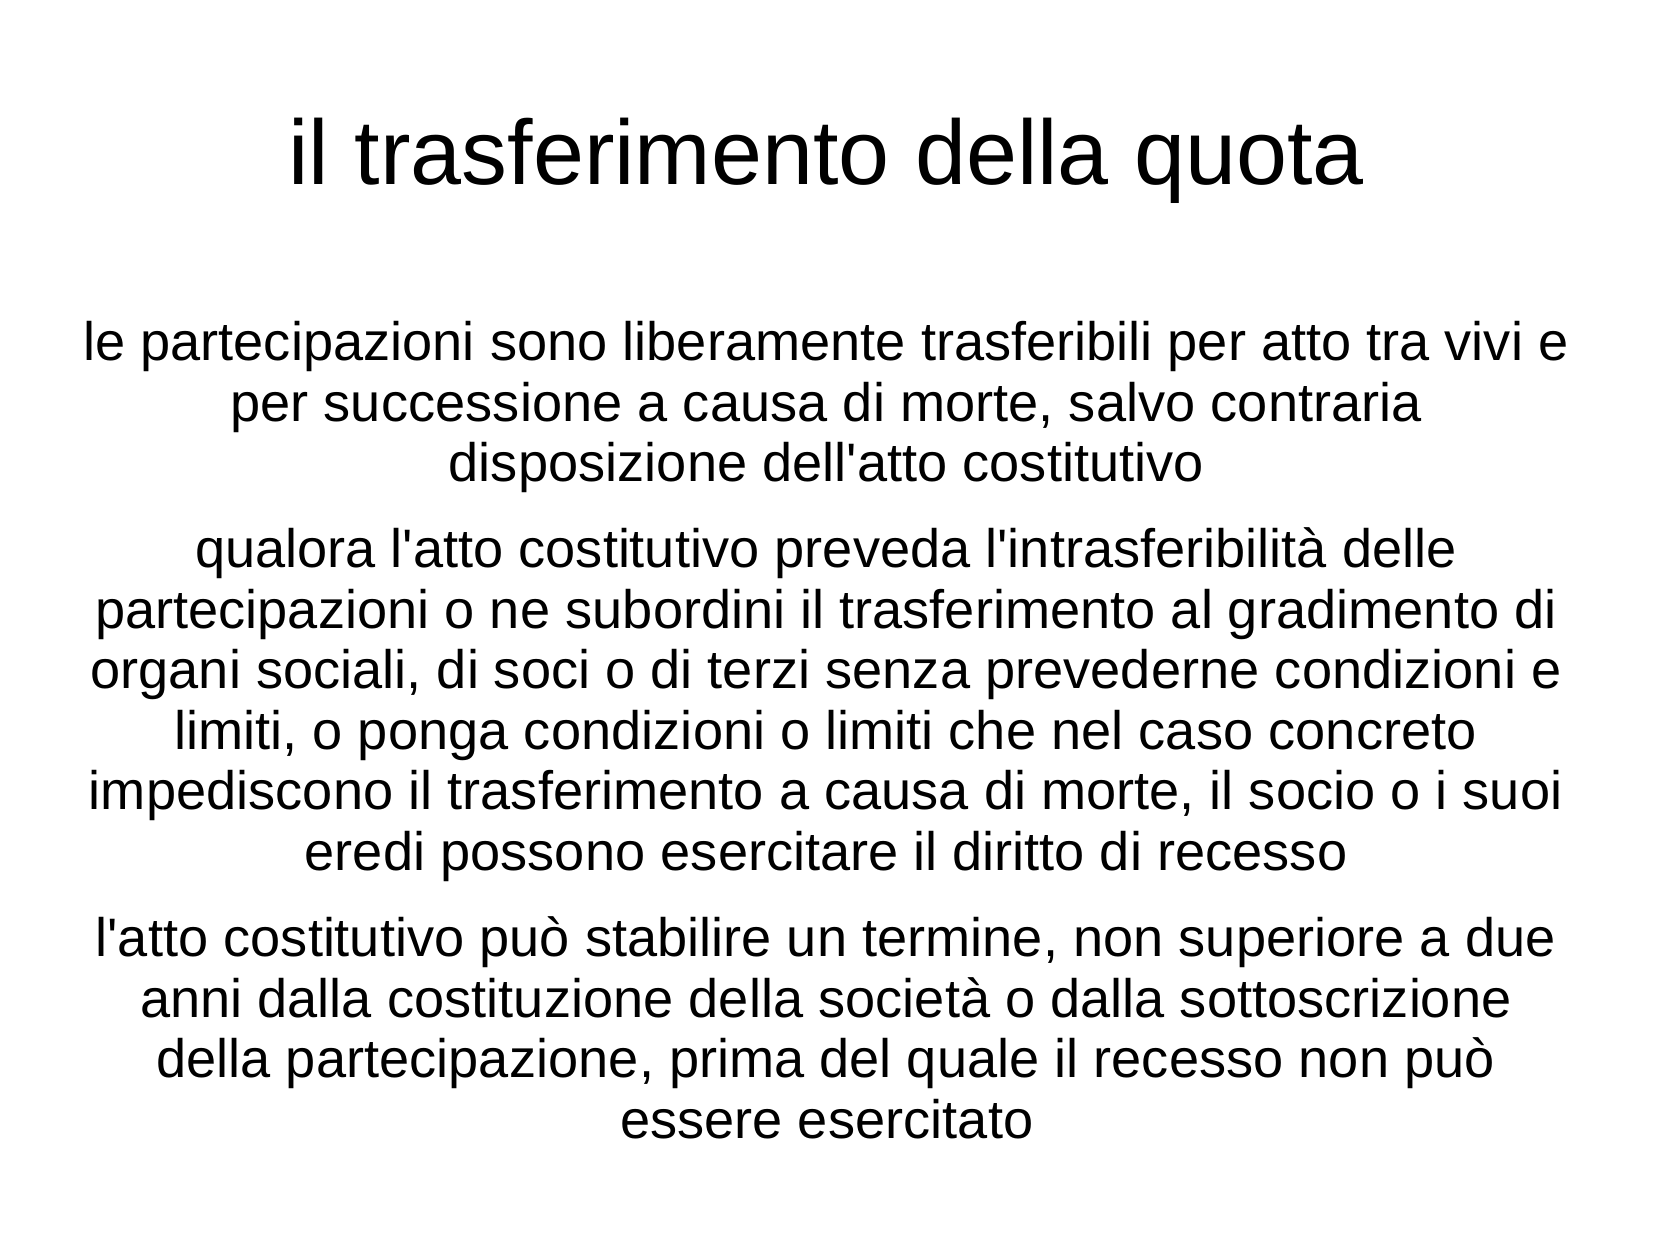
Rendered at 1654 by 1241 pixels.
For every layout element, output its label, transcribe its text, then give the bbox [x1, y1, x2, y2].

subtitle le partecipazioni sono liberamente trasferibili per atto tra vivi e per successione a causa di morte, salvo contraria disposizione dell'atto costitutivo qualora l'atto costitutivo preveda l'intrasferibilità delle partecipazioni o ne subordini il trasferimento al gradimento di organi sociali, di soci o di terzi senza prevederne condizioni e limiti, o ponga condizioni o limiti che nel caso concreto impediscono il trasferimento a causa di morte, il socio o i suoi eredi possono esercitare il diritto di recesso l'atto costitutivo può stabilire un termine, non superiore a due anni dalla costituzione della società o dalla sottoscrizione della partecipazione, prima del quale il recesso non può essere esercitato [82, 280, 1571, 1182]
title il trasferimento della quota [82, 56, 1571, 250]
